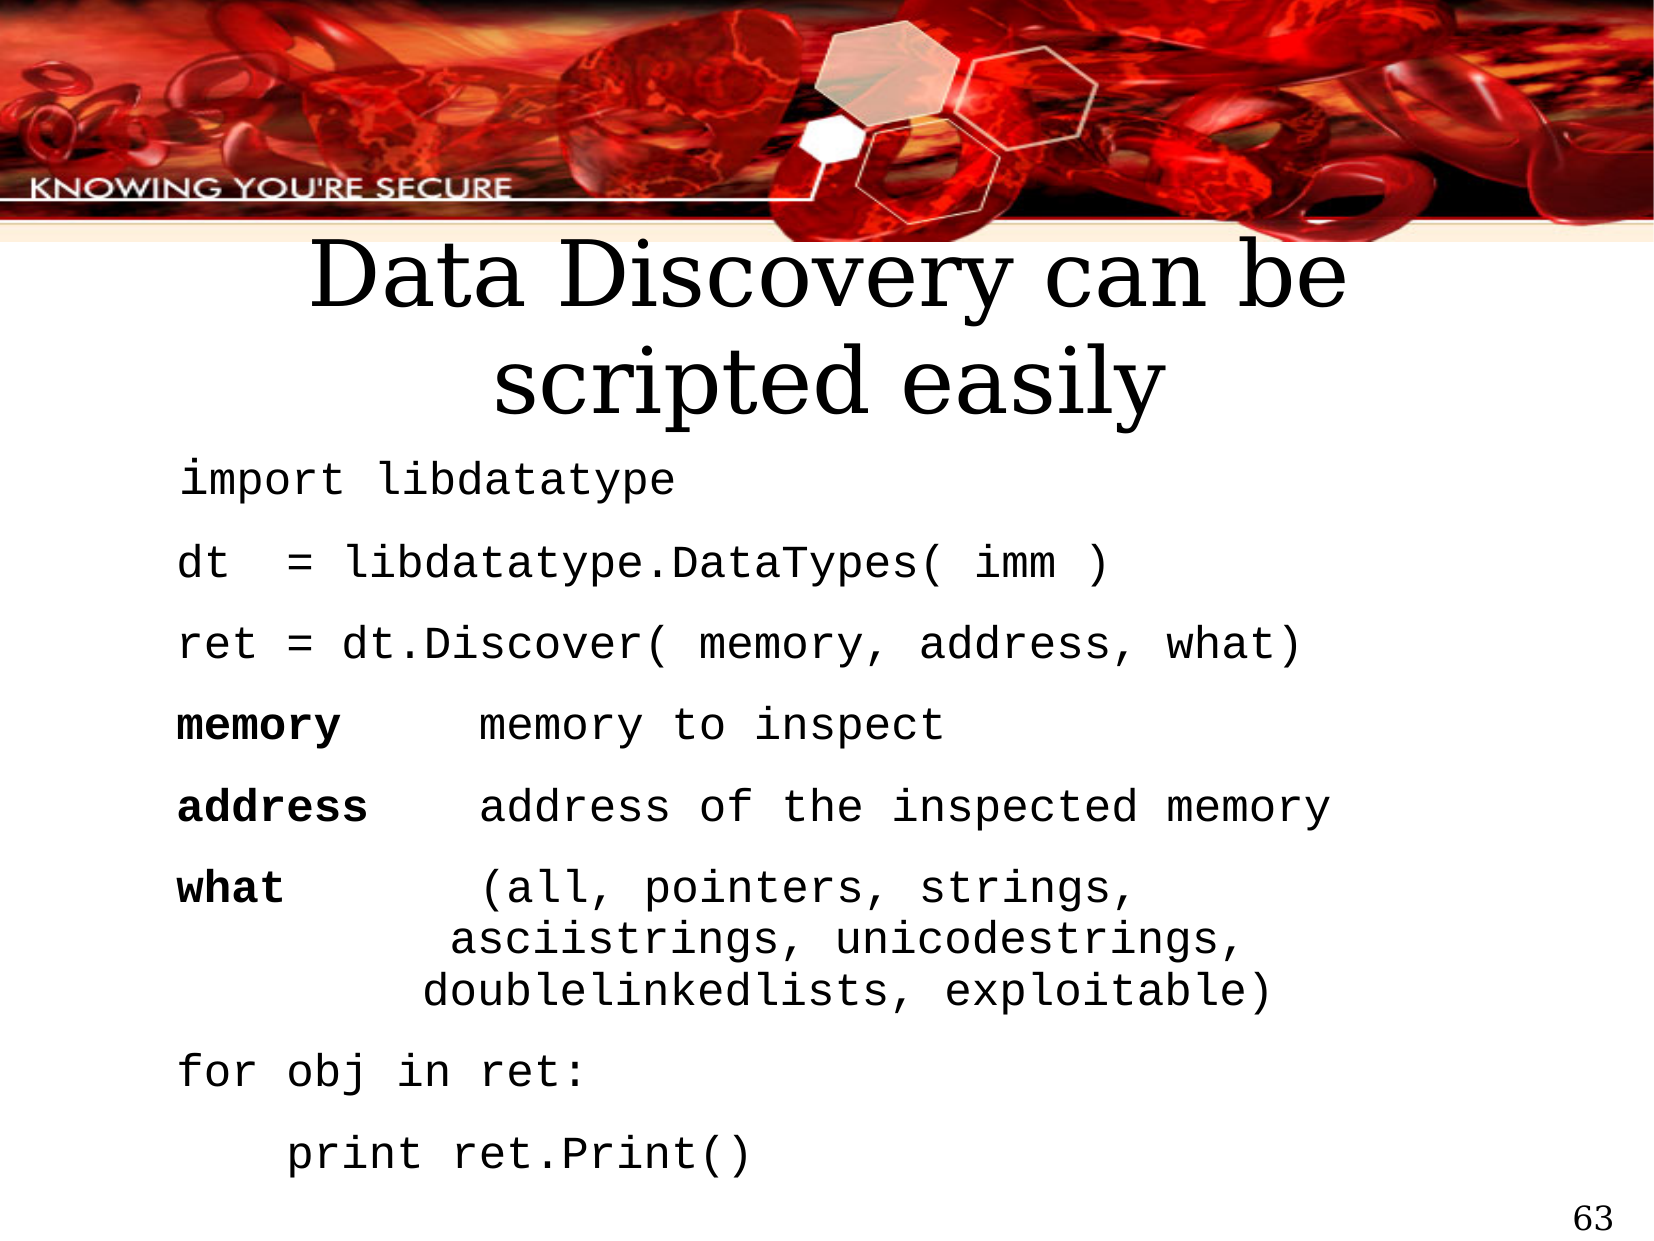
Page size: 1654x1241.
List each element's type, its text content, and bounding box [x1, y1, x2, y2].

title Data Discovery can be scripted easily [123, 221, 1536, 436]
list import libdatatype dt = libdatatype.DataTypes( imm ) ret = dt.Discover( memory, address, what) memory memory to inspect address address of the inspected memory what (all, pointers, strings, asciistrings, unicodestrings, doublelinkedlists, exploitable) for obj in ret: print ret.Print() [131, 348, 1544, 1183]
picture [0, 0, 1654, 242]
